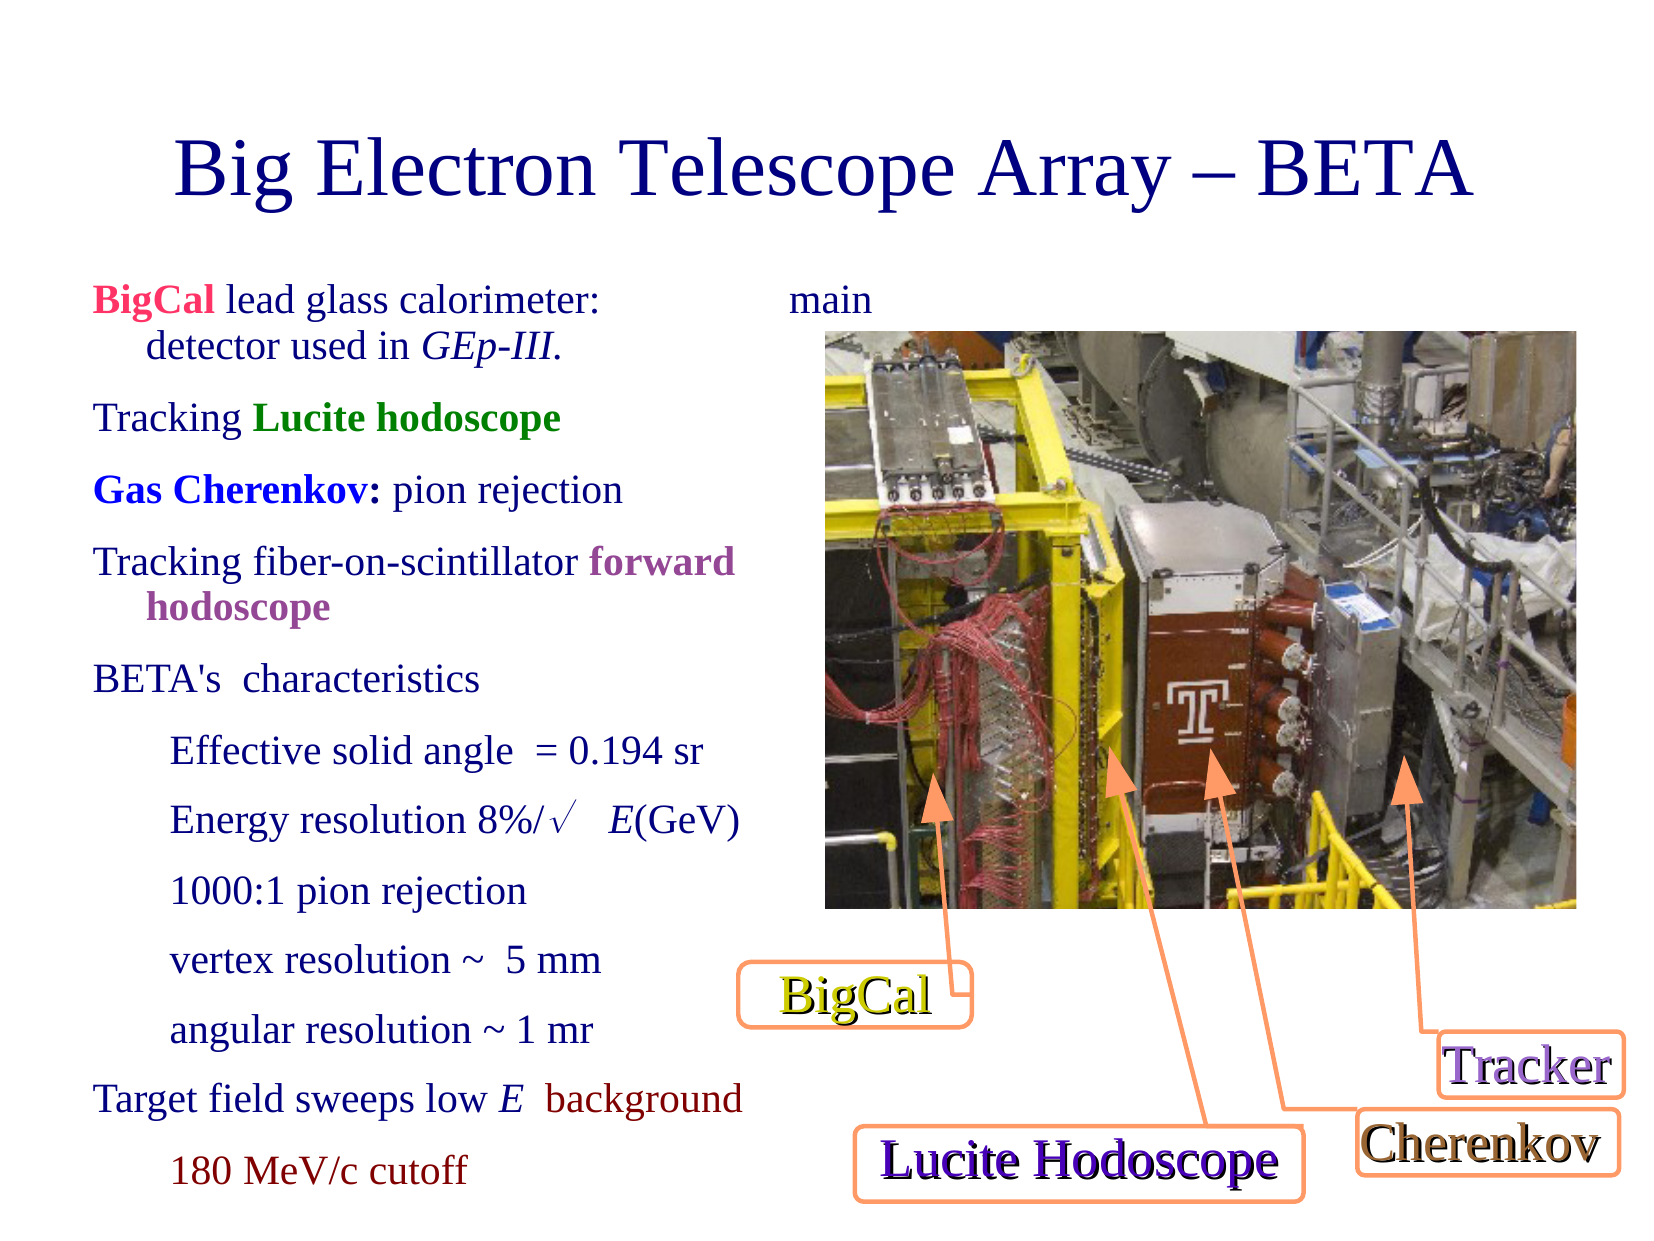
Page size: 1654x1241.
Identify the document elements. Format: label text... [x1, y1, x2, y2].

text_box BigCal [738, 961, 972, 1028]
list BigCal lead glass calorimeter: main detector used in GEp-III. Tracking Lucite hodoscope Gas Cherenkov: pion rejection Tracking fiber-on-scintillator forward hodoscope BETA's characteristics Effective solid angle = 0.194 sr Energy resolution 8%/E(GeV) 1000:1 pion rejection vertex resolution ~ 5 mm angular resolution ~ 1 mr Target field sweeps low E background 180 MeV/c cutoff [75, 276, 916, 1216]
text_box Lucite Hodoscope [854, 1126, 1304, 1202]
title Big Electron Telescope Array – BETA [119, 109, 1531, 317]
text_box Cherenkov [1357, 1109, 1620, 1176]
text_box Tracker [1438, 1031, 1624, 1098]
picture [916, 331, 1577, 909]
